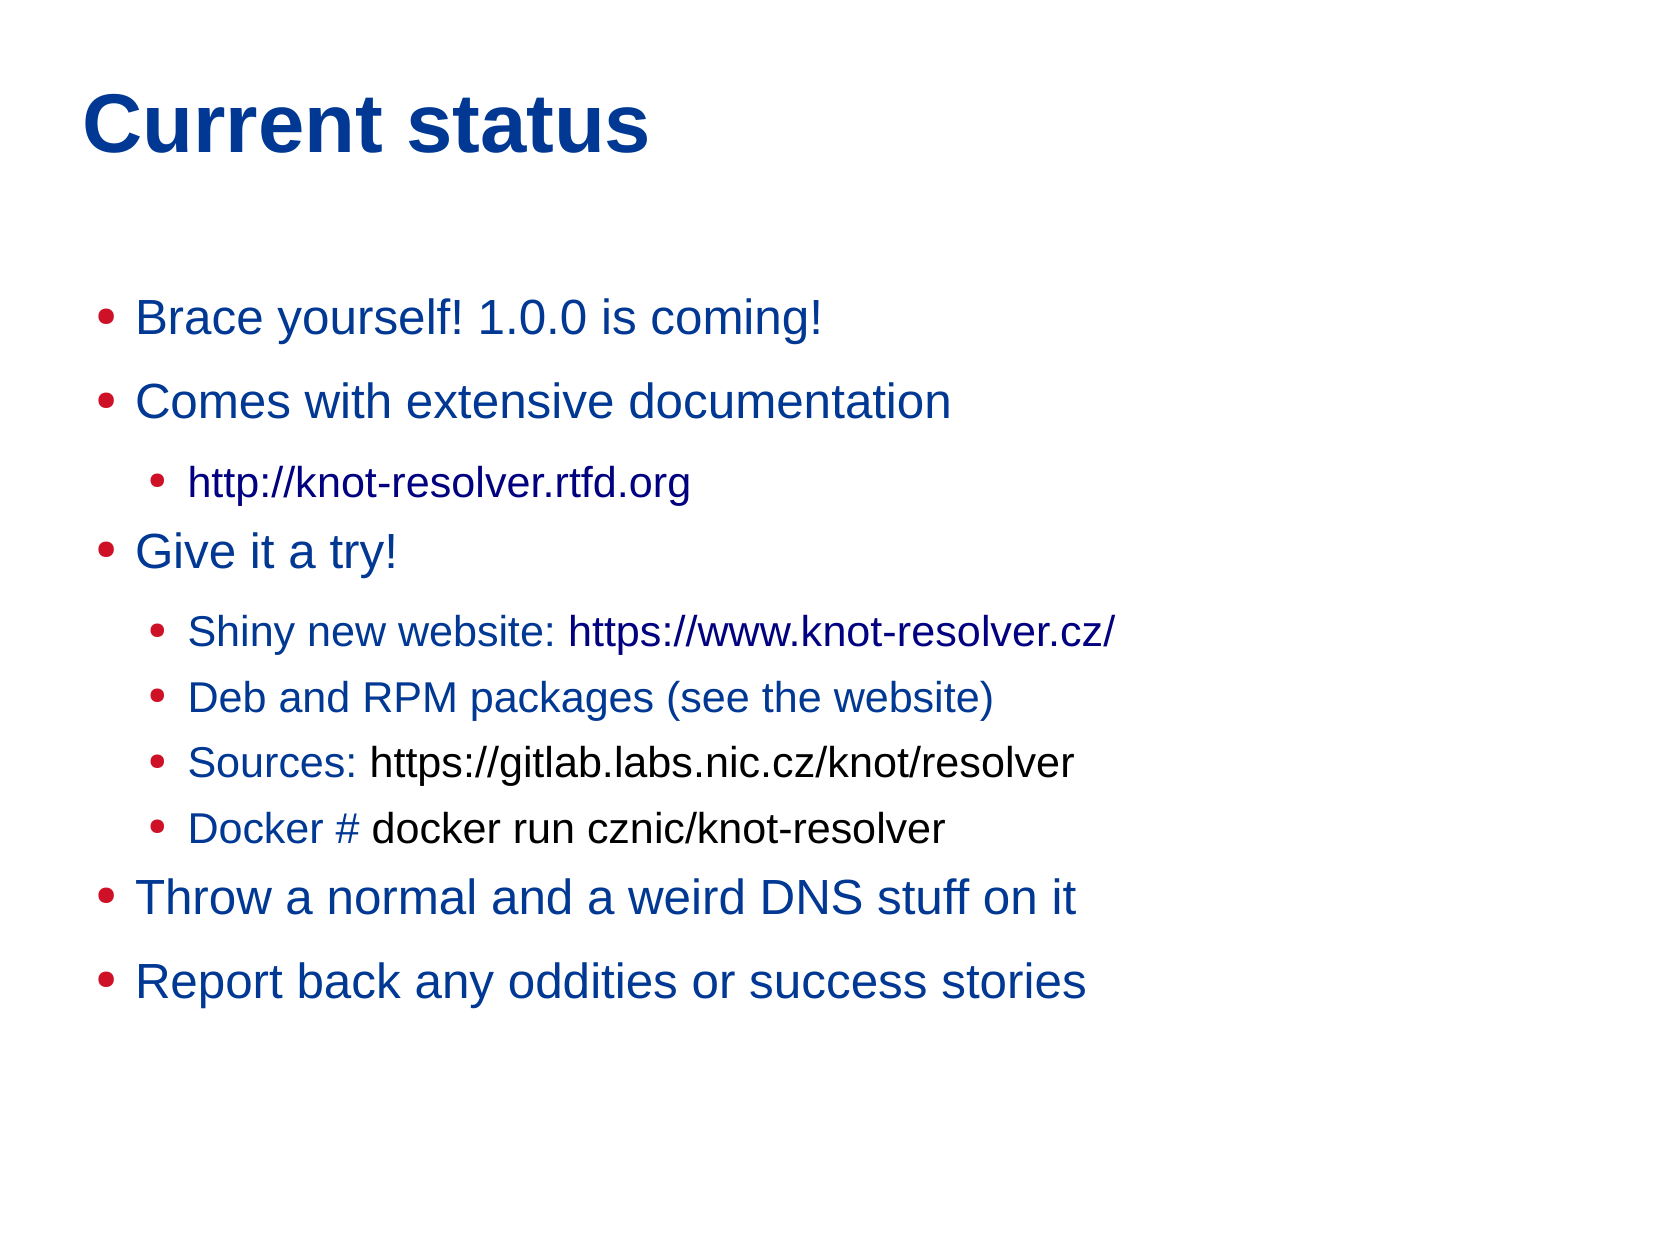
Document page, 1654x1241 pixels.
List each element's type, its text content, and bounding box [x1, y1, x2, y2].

title Current status [82, 70, 1571, 178]
list Brace yourself! 1.0.0 is coming! Comes with extensive documentation http://knot-resolver.rtfd.org Give it a try! Shiny new website: https://www.knot-resolver.cz/ Deb and RPM packages (see the website) Sources: https://gitlab.labs.nic.cz/knot/resolver Docker # docker run cznic/knot-resolver Throw a normal and a weird DNS stuff on it Report back any oddities or success stories [82, 290, 1571, 1010]
